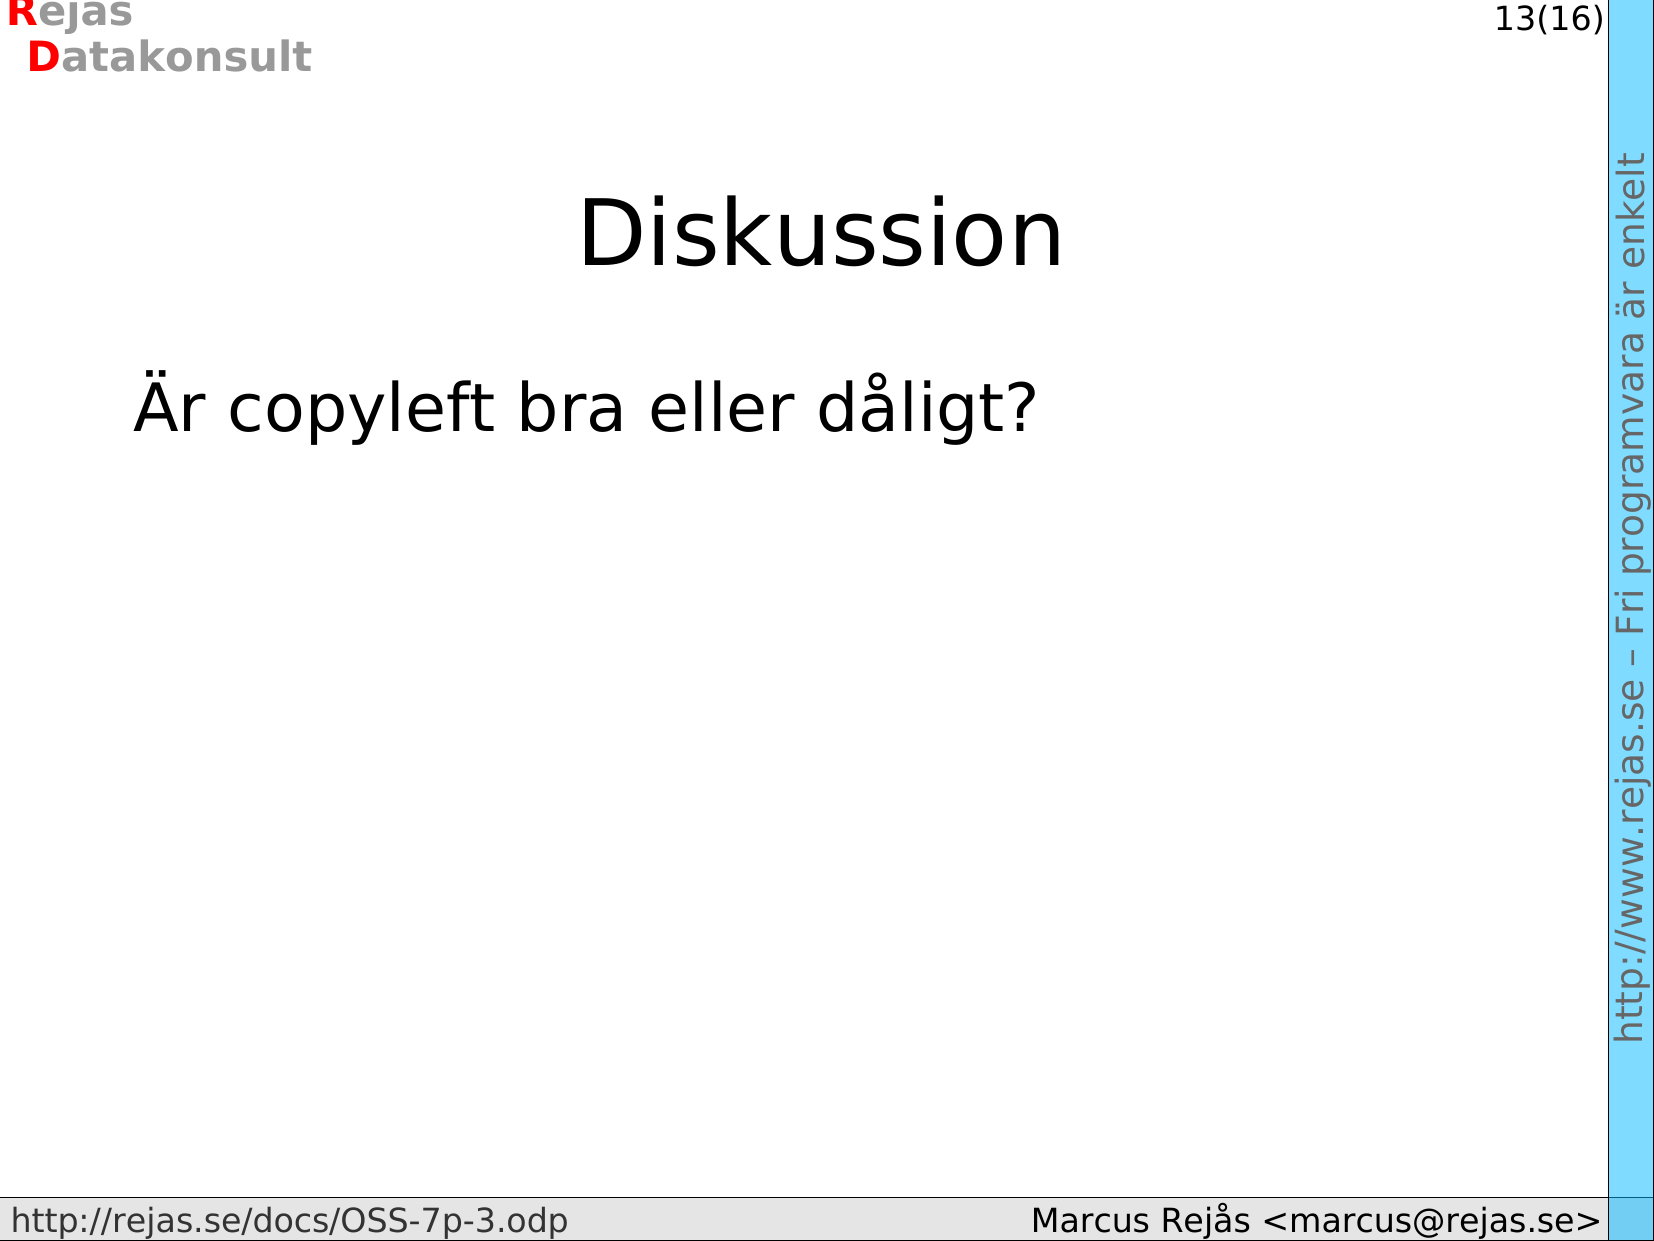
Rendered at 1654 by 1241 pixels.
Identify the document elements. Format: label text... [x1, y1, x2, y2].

list Är copyleft bra eller dåligt? [115, 368, 1528, 1165]
title Diskussion [115, 130, 1528, 338]
